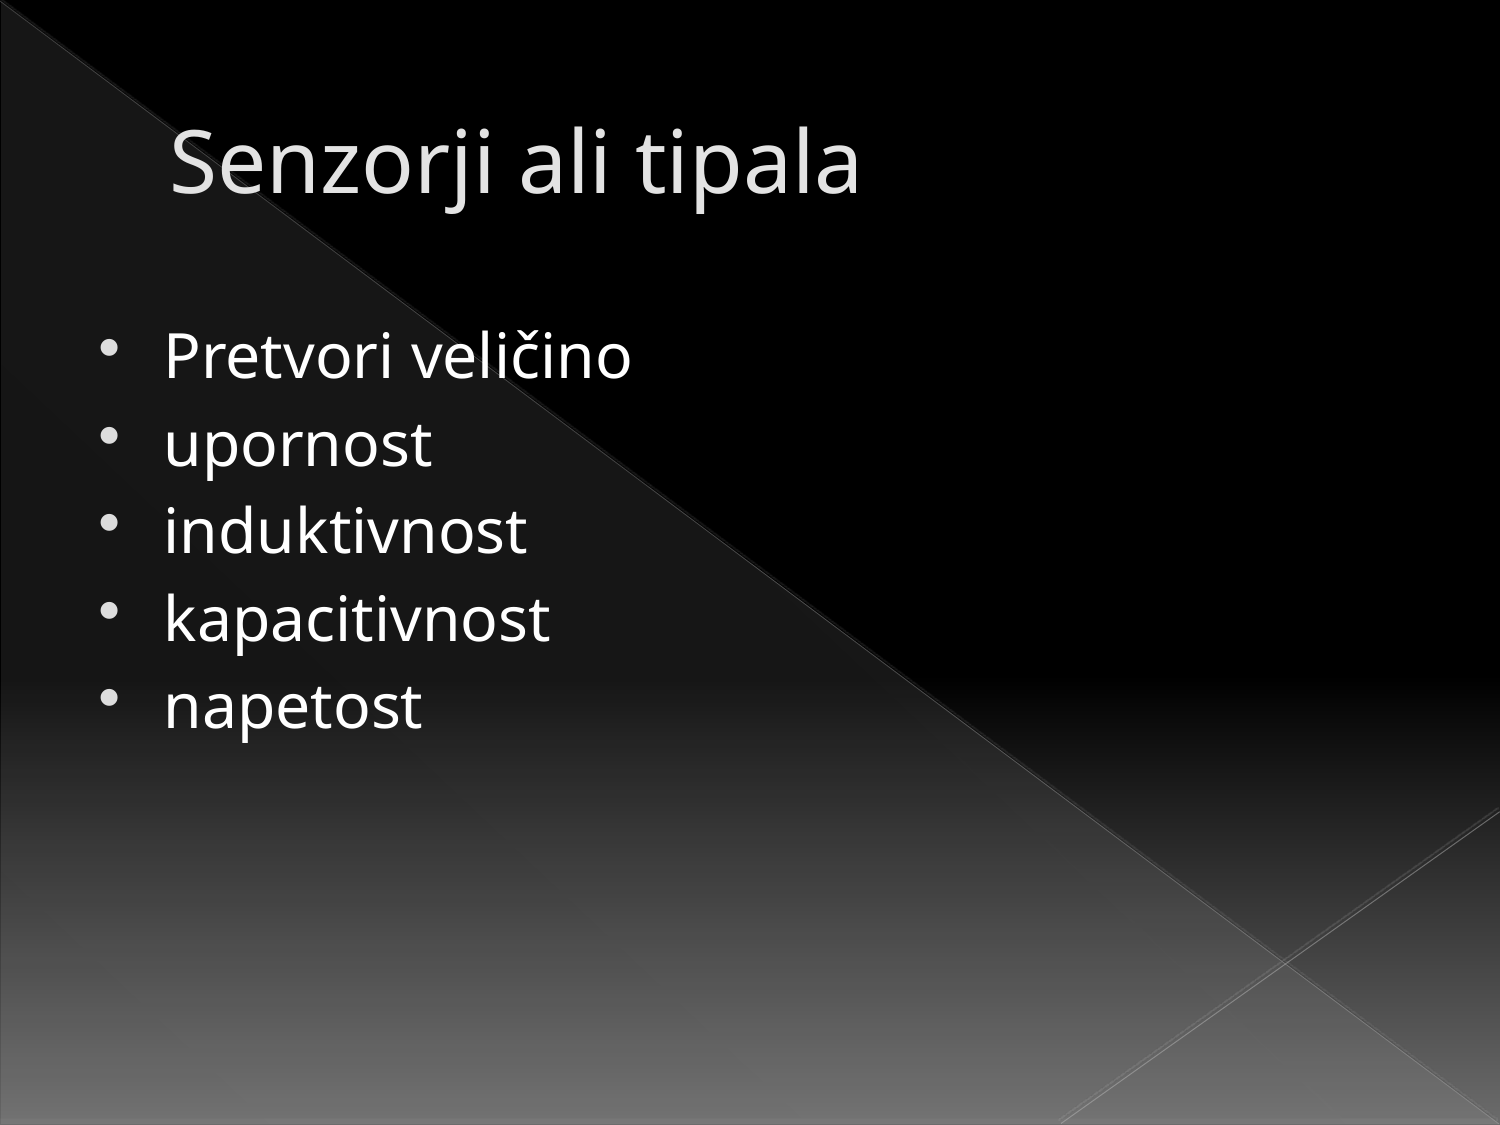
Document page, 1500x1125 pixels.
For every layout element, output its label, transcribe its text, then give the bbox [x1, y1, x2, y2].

title Senzorji ali tipala [75, 43, 1425, 274]
list Pretvori veličino upornost induktivnost kapacitivnost napetost [75, 308, 1425, 1059]
